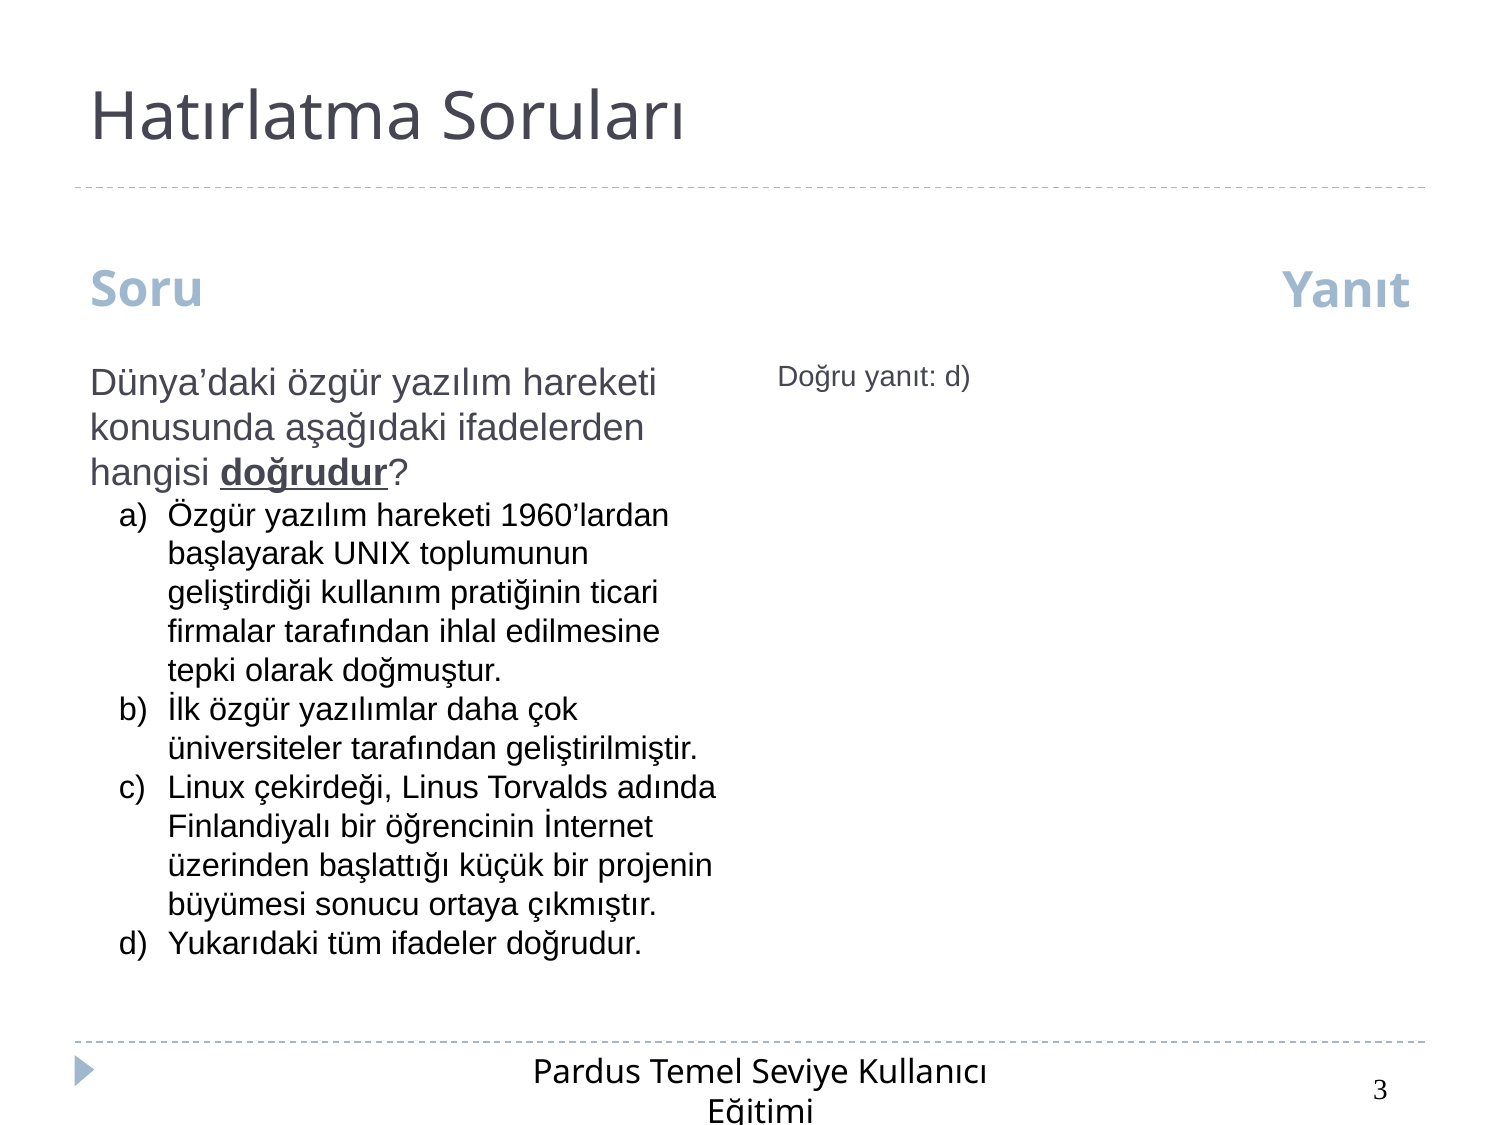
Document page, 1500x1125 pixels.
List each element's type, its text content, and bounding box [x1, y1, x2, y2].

list Yanıt [762, 212, 1426, 325]
title Hatırlatma Soruları [75, 37, 1425, 188]
list Soru [75, 210, 738, 324]
list Doğru yanıt: d) [762, 350, 1425, 1013]
list Dünya’daki özgür yazılım hareketi konusunda aşağıdaki ifadelerden hangisi doğrudur? Özgür yazılım hareketi 1960’lardan başlayarak UNIX toplumunun geliştirdiği kullanım pratiğinin ticari firmalar tarafından ihlal edilmesine tepki olarak doğmuştur. İlk özgür yazılımlar daha çok üniversiteler tarafından geliştirilmiştir. Linux çekirdeği, Linus Torvalds adında Finlandiyalı bir öğrencinin İnternet üzerinden başlattığı küçük bir projenin büyümesi sonucu ortaya çıkmıştır. Yukarıdaki tüm ifadeler doğrudur. [75, 350, 738, 1013]
